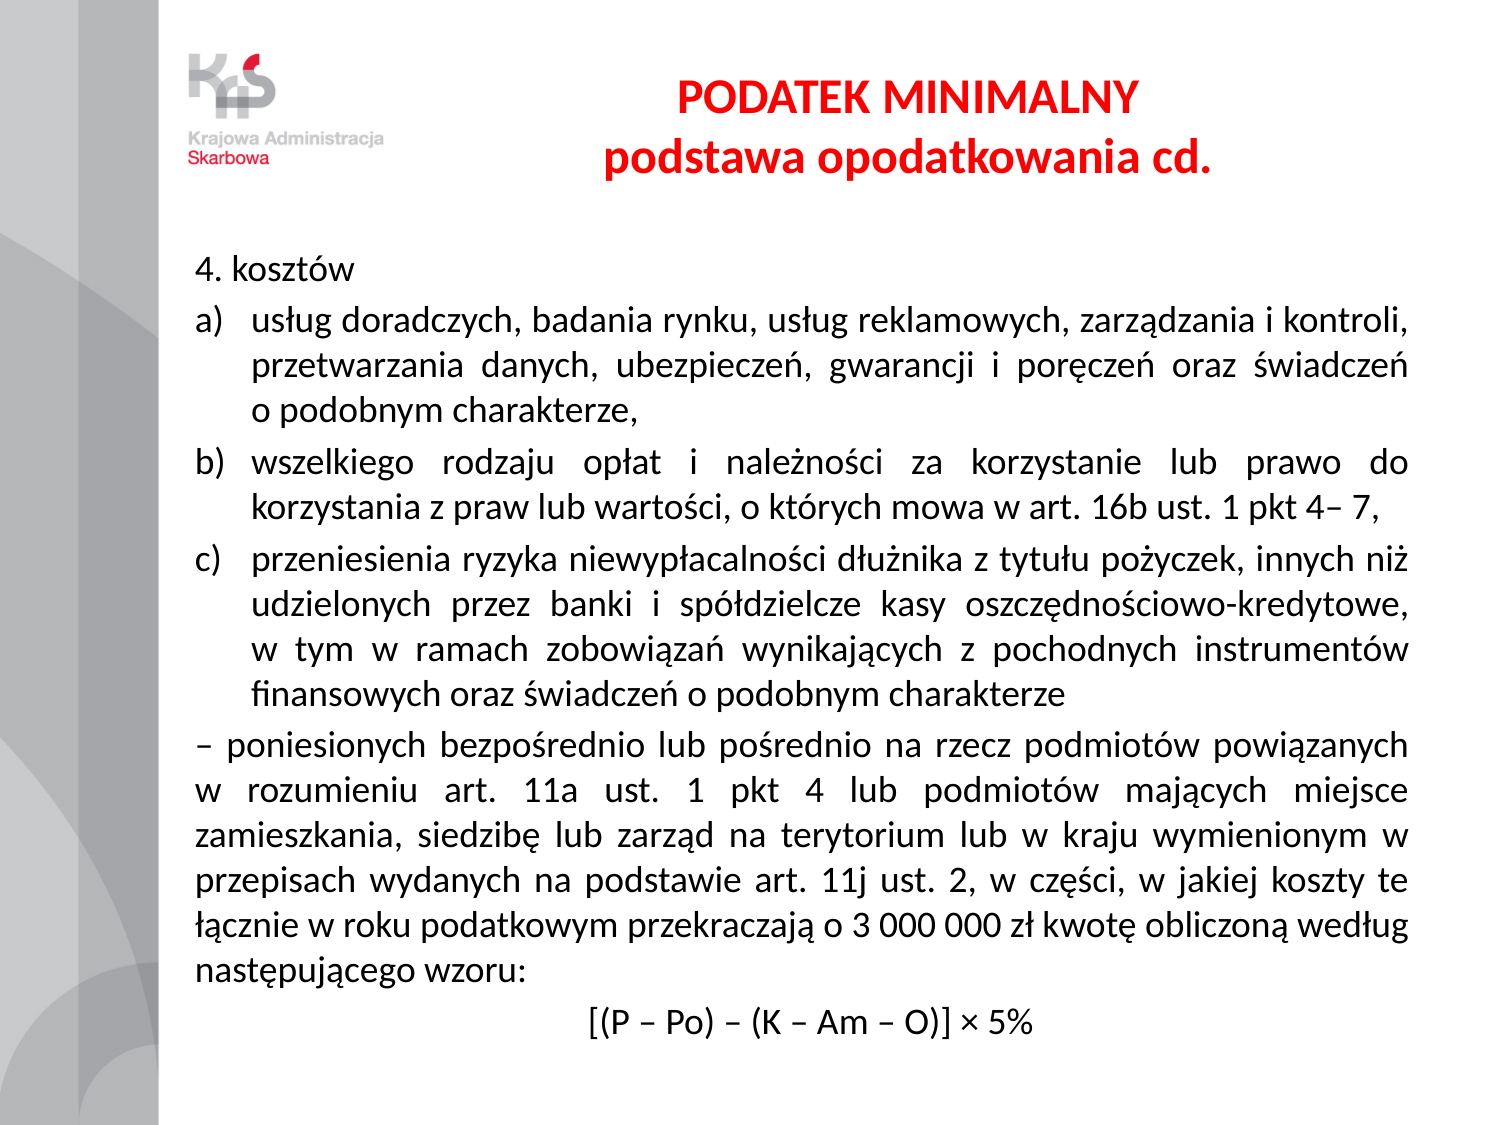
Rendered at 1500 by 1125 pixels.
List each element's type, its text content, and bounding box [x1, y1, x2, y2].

title PODATEK MINIMALNY podstawa opodatkowania cd. [399, 29, 1418, 217]
list 4. kosztów usług doradczych, badania rynku, usług reklamowych, zarządzania i kontroli, przetwarzania danych, ubezpieczeń, gwarancji i poręczeń oraz świadczeń o podobnym charakterze, wszelkiego rodzaju opłat i należności za korzystanie lub prawo do korzystania z praw lub wartości, o których mowa w art. 16b ust. 1 pkt 4– 7, przeniesienia ryzyka niewypłacalności dłużnika z tytułu pożyczek, innych niż udzielonych przez banki i spółdzielcze kasy oszczędnościowo-kredytowe, w tym w ramach zobowiązań wynikających z pochodnych instrumentów finansowych oraz świadczeń o podobnym charakterze – poniesionych bezpośrednio lub pośrednio na rzecz podmiotów powiązanych w rozumieniu art. 11a ust. 1 pkt 4 lub podmiotów mających miejsce zamieszkania, siedzibę lub zarząd na terytorium lub w kraju wymienionym w przepisach wydanych na podstawie art. 11j ust. 2, w części, w jakiej koszty te łącznie w roku podatkowym przekraczają o 3 000 000 zł kwotę obliczoną według następującego wzoru: [(P – Po) – (K – Am – O)] × 5% [180, 236, 1425, 1043]
picture [0, 0, 1500, 1125]
